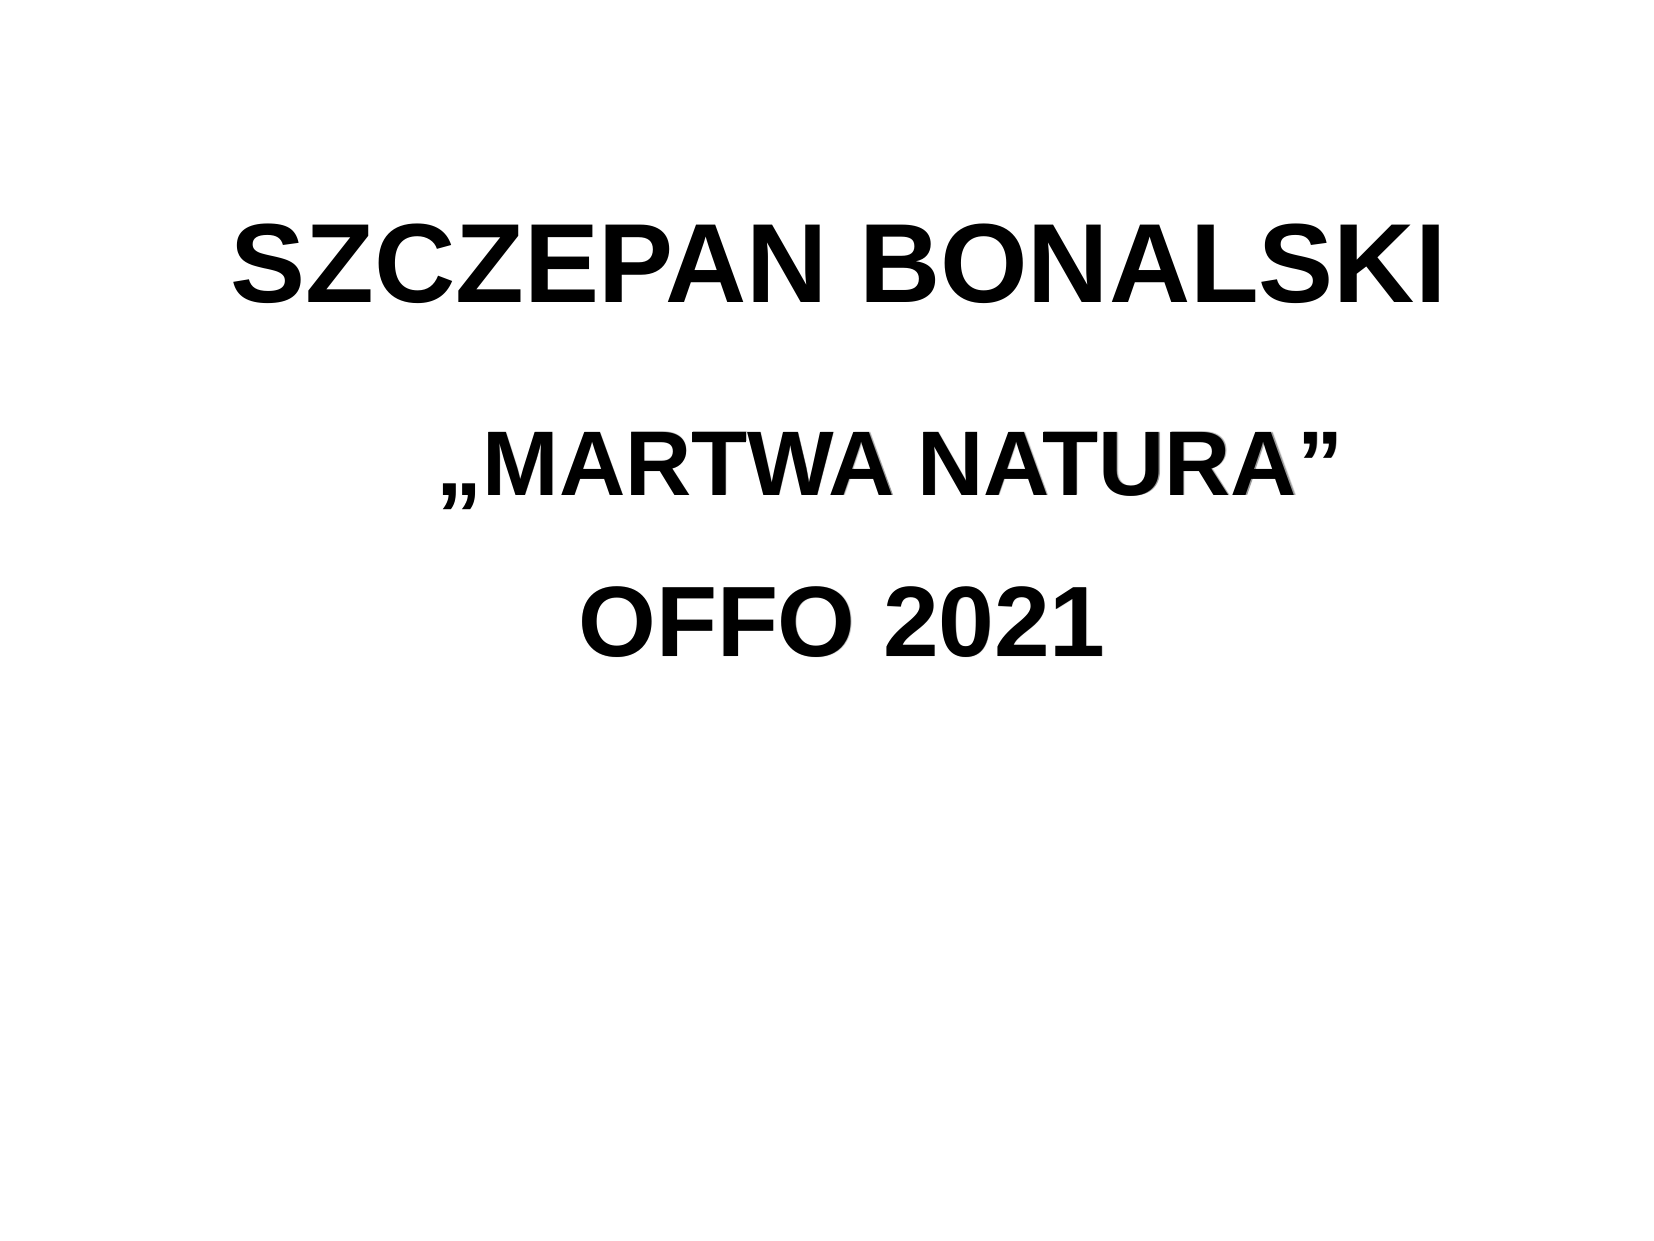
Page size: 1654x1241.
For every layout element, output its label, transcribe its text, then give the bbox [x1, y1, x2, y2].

title SZCZEPAN BONALSKI [94, 0, 1584, 527]
list OFFO 2021 [507, 565, 1654, 910]
list „MARTWA NATURA” [365, 412, 1654, 756]
